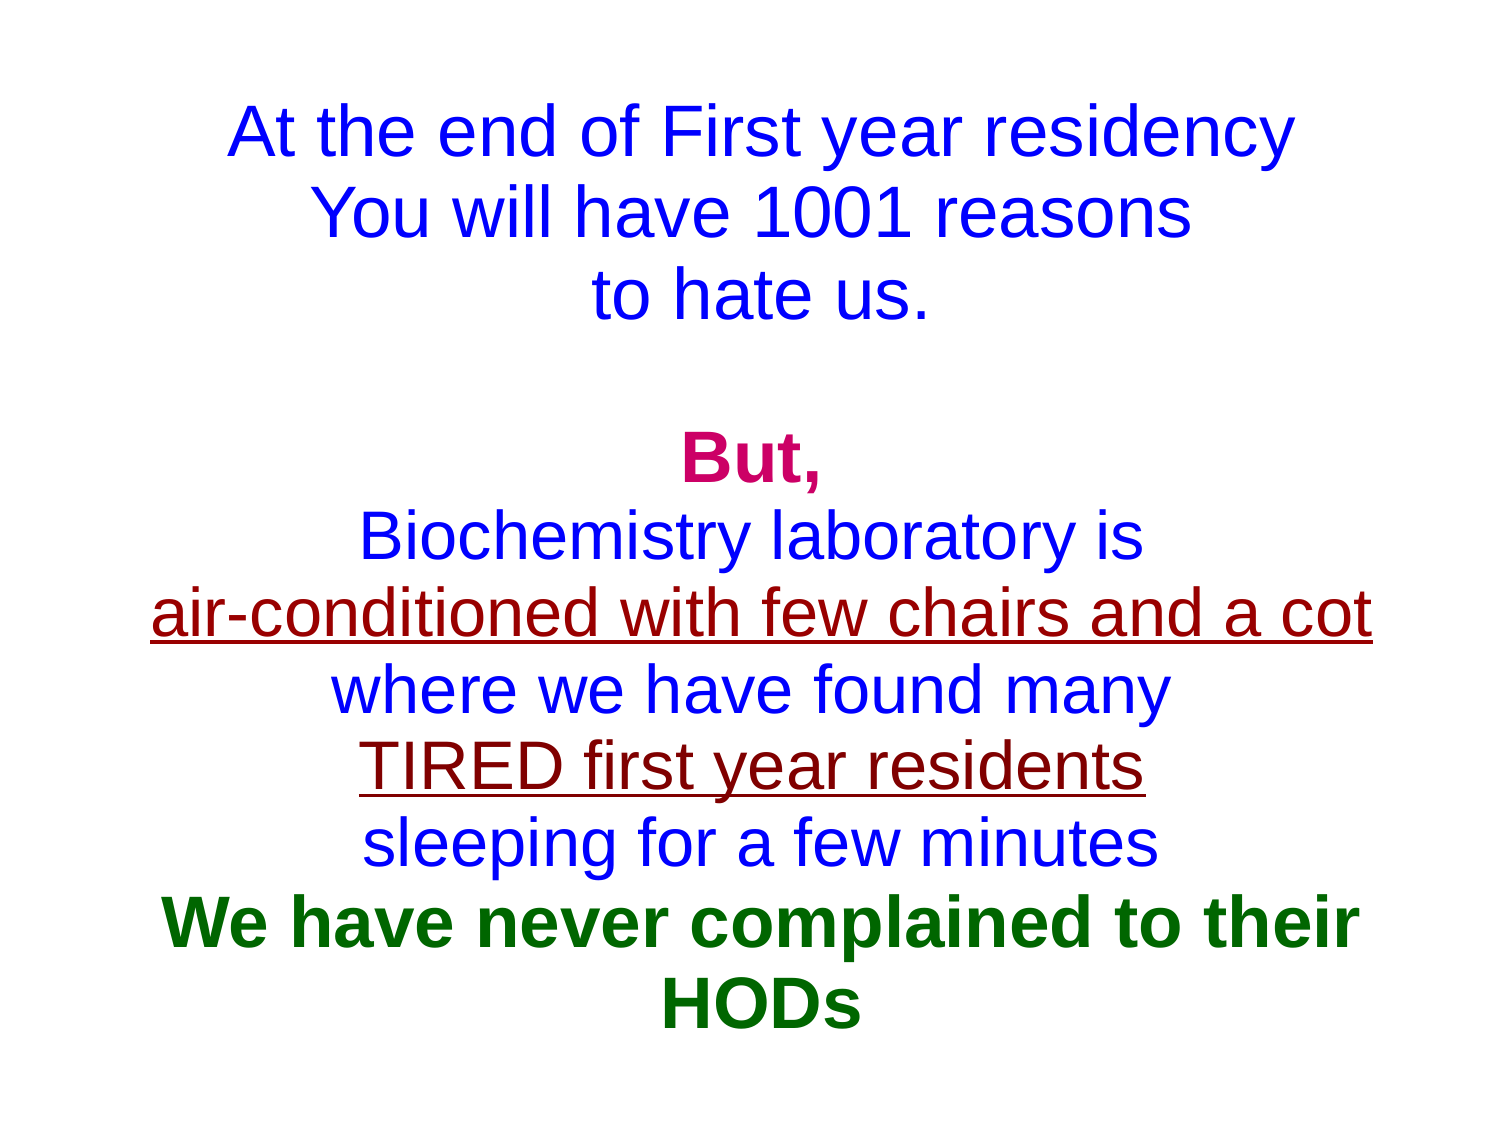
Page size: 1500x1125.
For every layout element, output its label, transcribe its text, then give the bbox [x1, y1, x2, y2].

text_box At the end of First year residency You will have 1001 reasons to hate us. But, Biochemistry laboratory is air-conditioned with few chairs and a cot where we have found many TIRED first year residents sleeping for a few minutes We have never complained to their HODs [106, 82, 1418, 1051]
